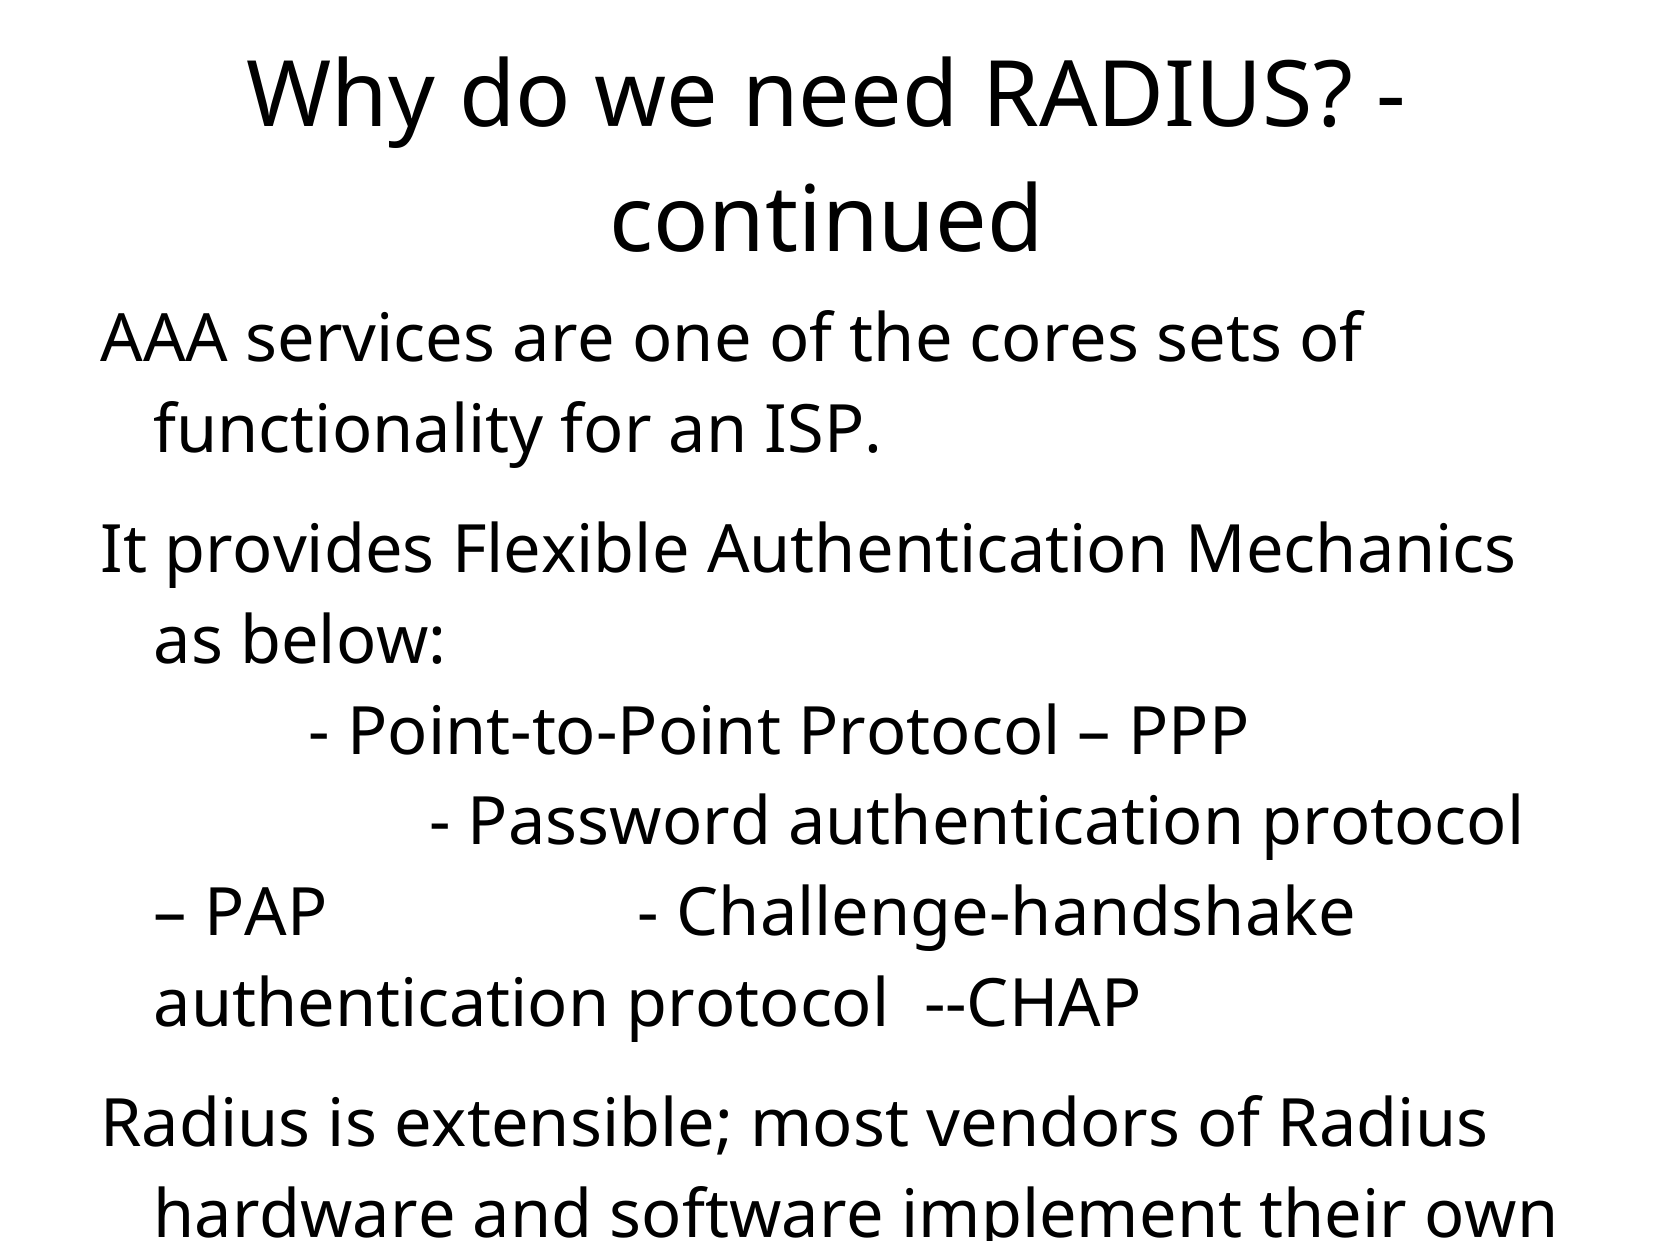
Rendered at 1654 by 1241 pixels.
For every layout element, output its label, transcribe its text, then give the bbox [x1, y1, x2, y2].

title Why do we need RADIUS? - continued [82, 49, 1571, 257]
list AAA services are one of the cores sets of functionality for an ISP. It provides Flexible Authentication Mechanics as below: - Point-to-Point Protocol – PPP - Password authentication protocol – PAP - Challenge-handshake authentication protocol --CHAP Radius is extensible; most vendors of Radius hardware and software implement their own dialets. [82, 290, 1571, 1109]
